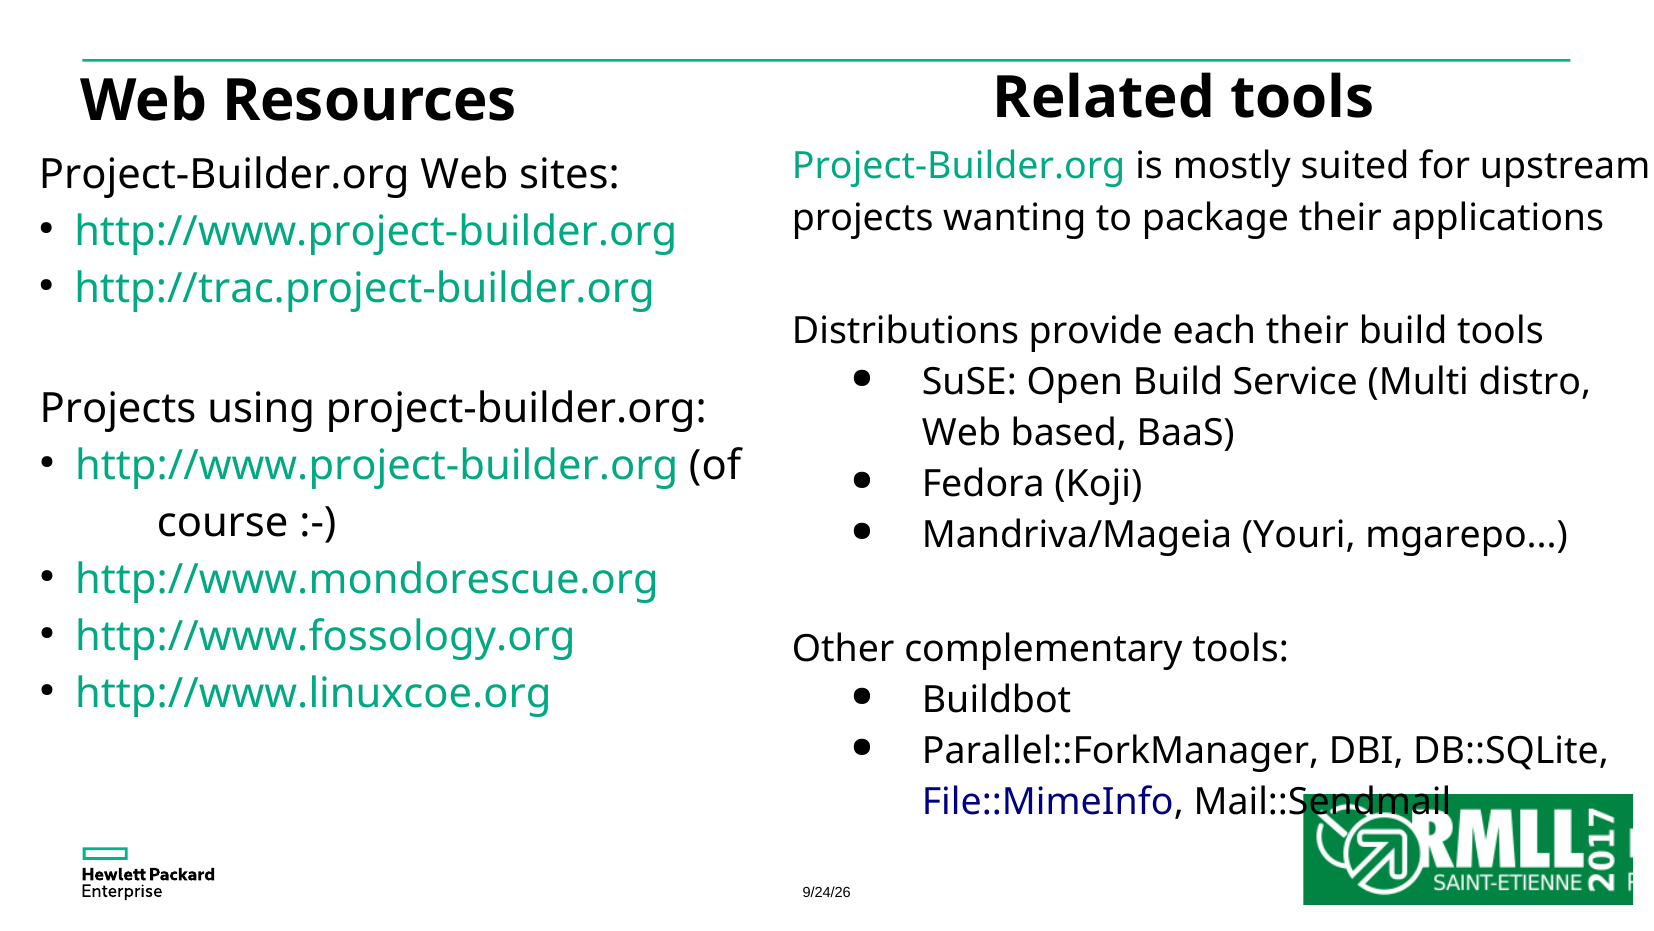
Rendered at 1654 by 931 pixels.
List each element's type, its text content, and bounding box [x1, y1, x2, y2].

text_box Project-Builder.org is mostly suited for upstream projects wanting to package their applications Distributions provide each their build tools SuSE: Open Build Service (Multi distro, Web based, BaaS) Fedora (Koji) Mandriva/Mageia (Youri, mgarepo...) Other complementary tools: Buildbot Parallel::ForkManager, DBI, DB::SQLite, File::MimeInfo, Mail::Sendmail [791, 138, 1654, 931]
title Web Resources [80, 39, 992, 161]
title Related tools [992, 37, 1491, 138]
text_box Project-Builder.org Web sites: http://www.project-builder.org http://trac.project-builder.org Projects using project-builder.org: http://www.project-builder.org (of course :-) http://www.mondorescue.org http://www.fossology.org http://www.linuxcoe.org [38, 143, 791, 918]
